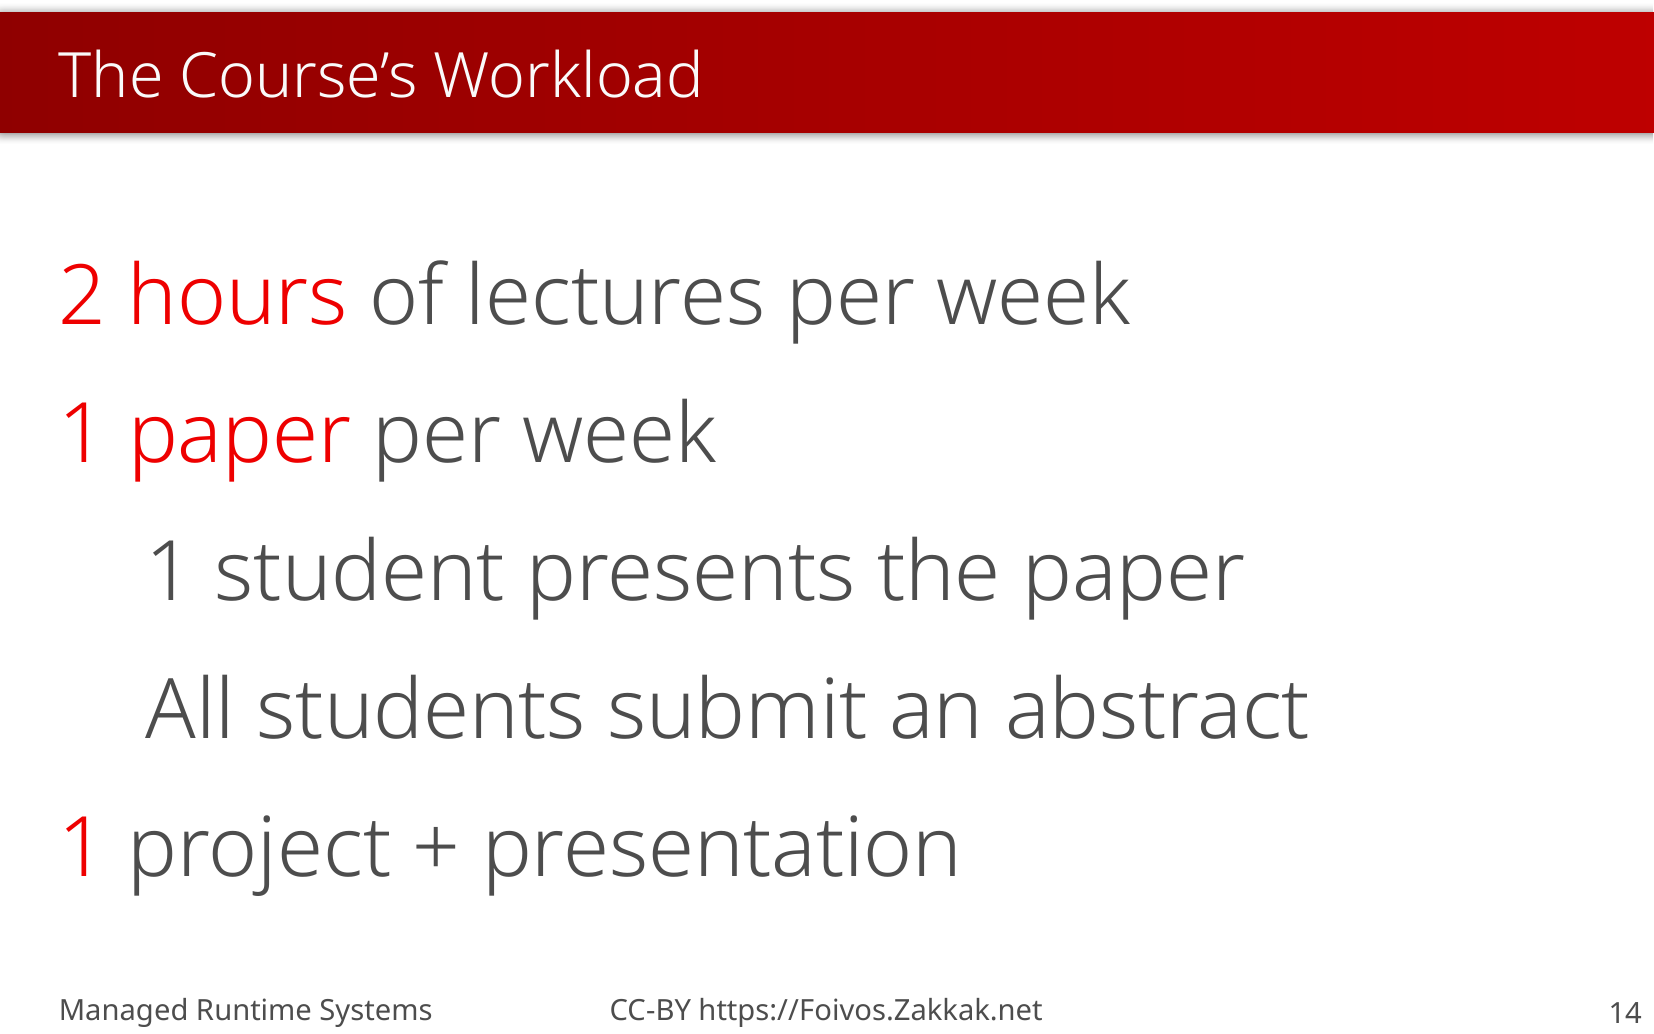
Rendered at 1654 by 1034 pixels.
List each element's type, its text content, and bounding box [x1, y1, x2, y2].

title The Course’s Workload [58, 7, 1329, 139]
list 2 hours of lectures per week 1 paper per week 1 student presents the paper All students submit an abstract 1 project + presentation [58, 177, 1594, 960]
